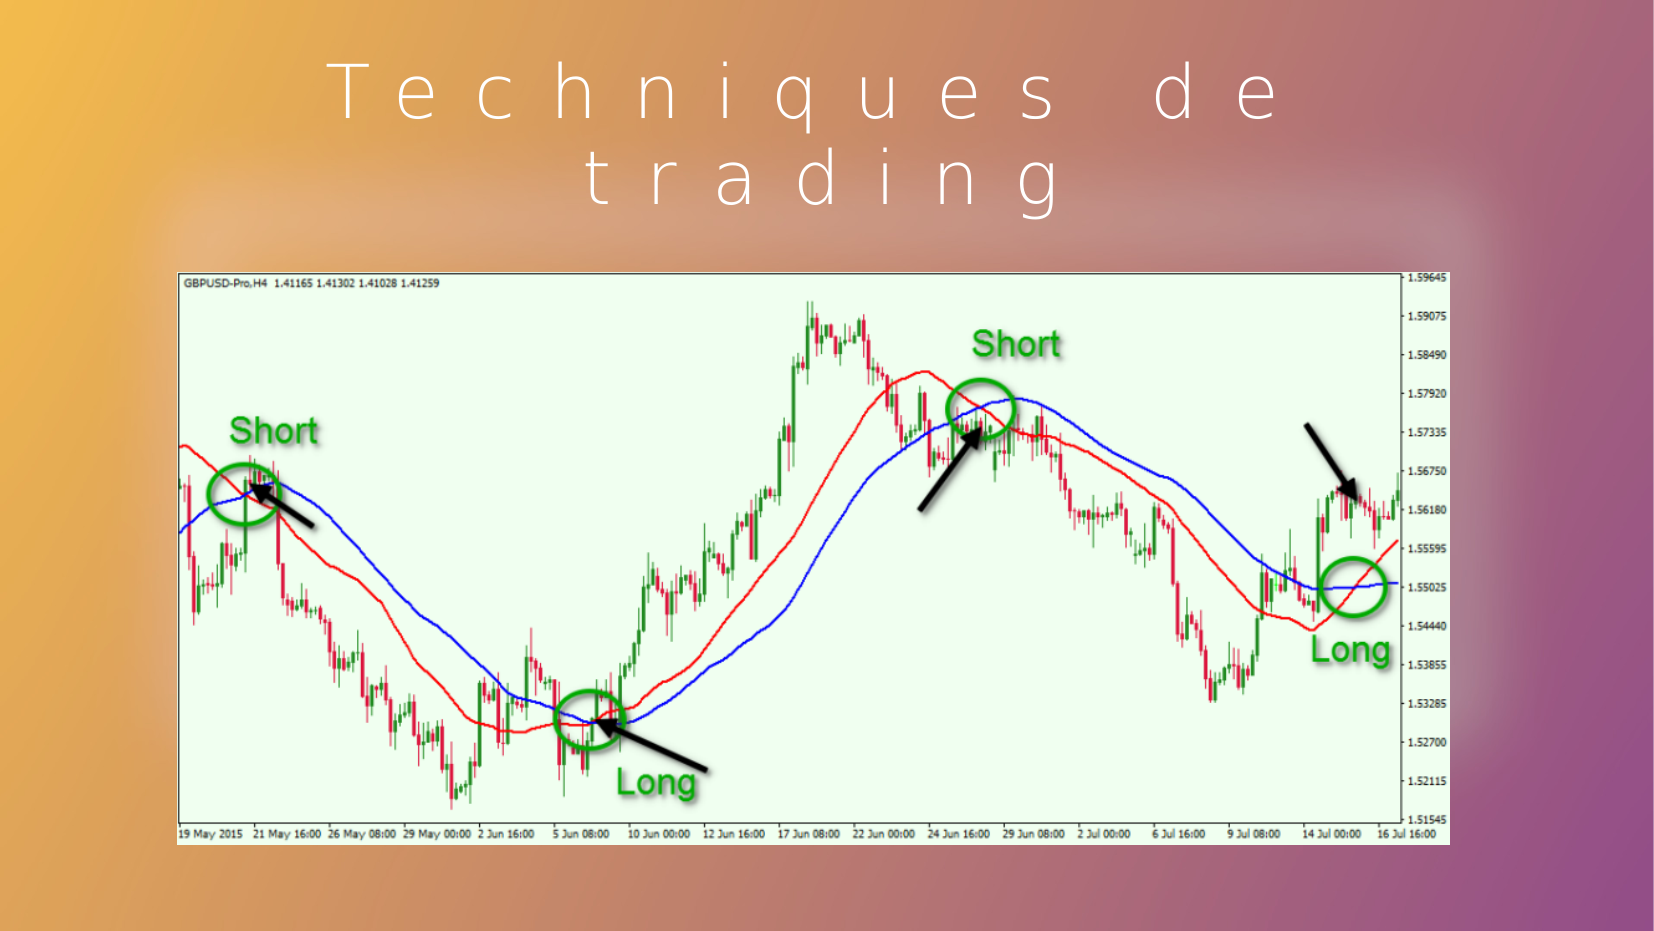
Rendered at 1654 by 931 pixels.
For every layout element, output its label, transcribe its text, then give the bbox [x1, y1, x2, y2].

picture [0, 0, 1654, 931]
title Techniques de trading [47, 49, 1595, 223]
